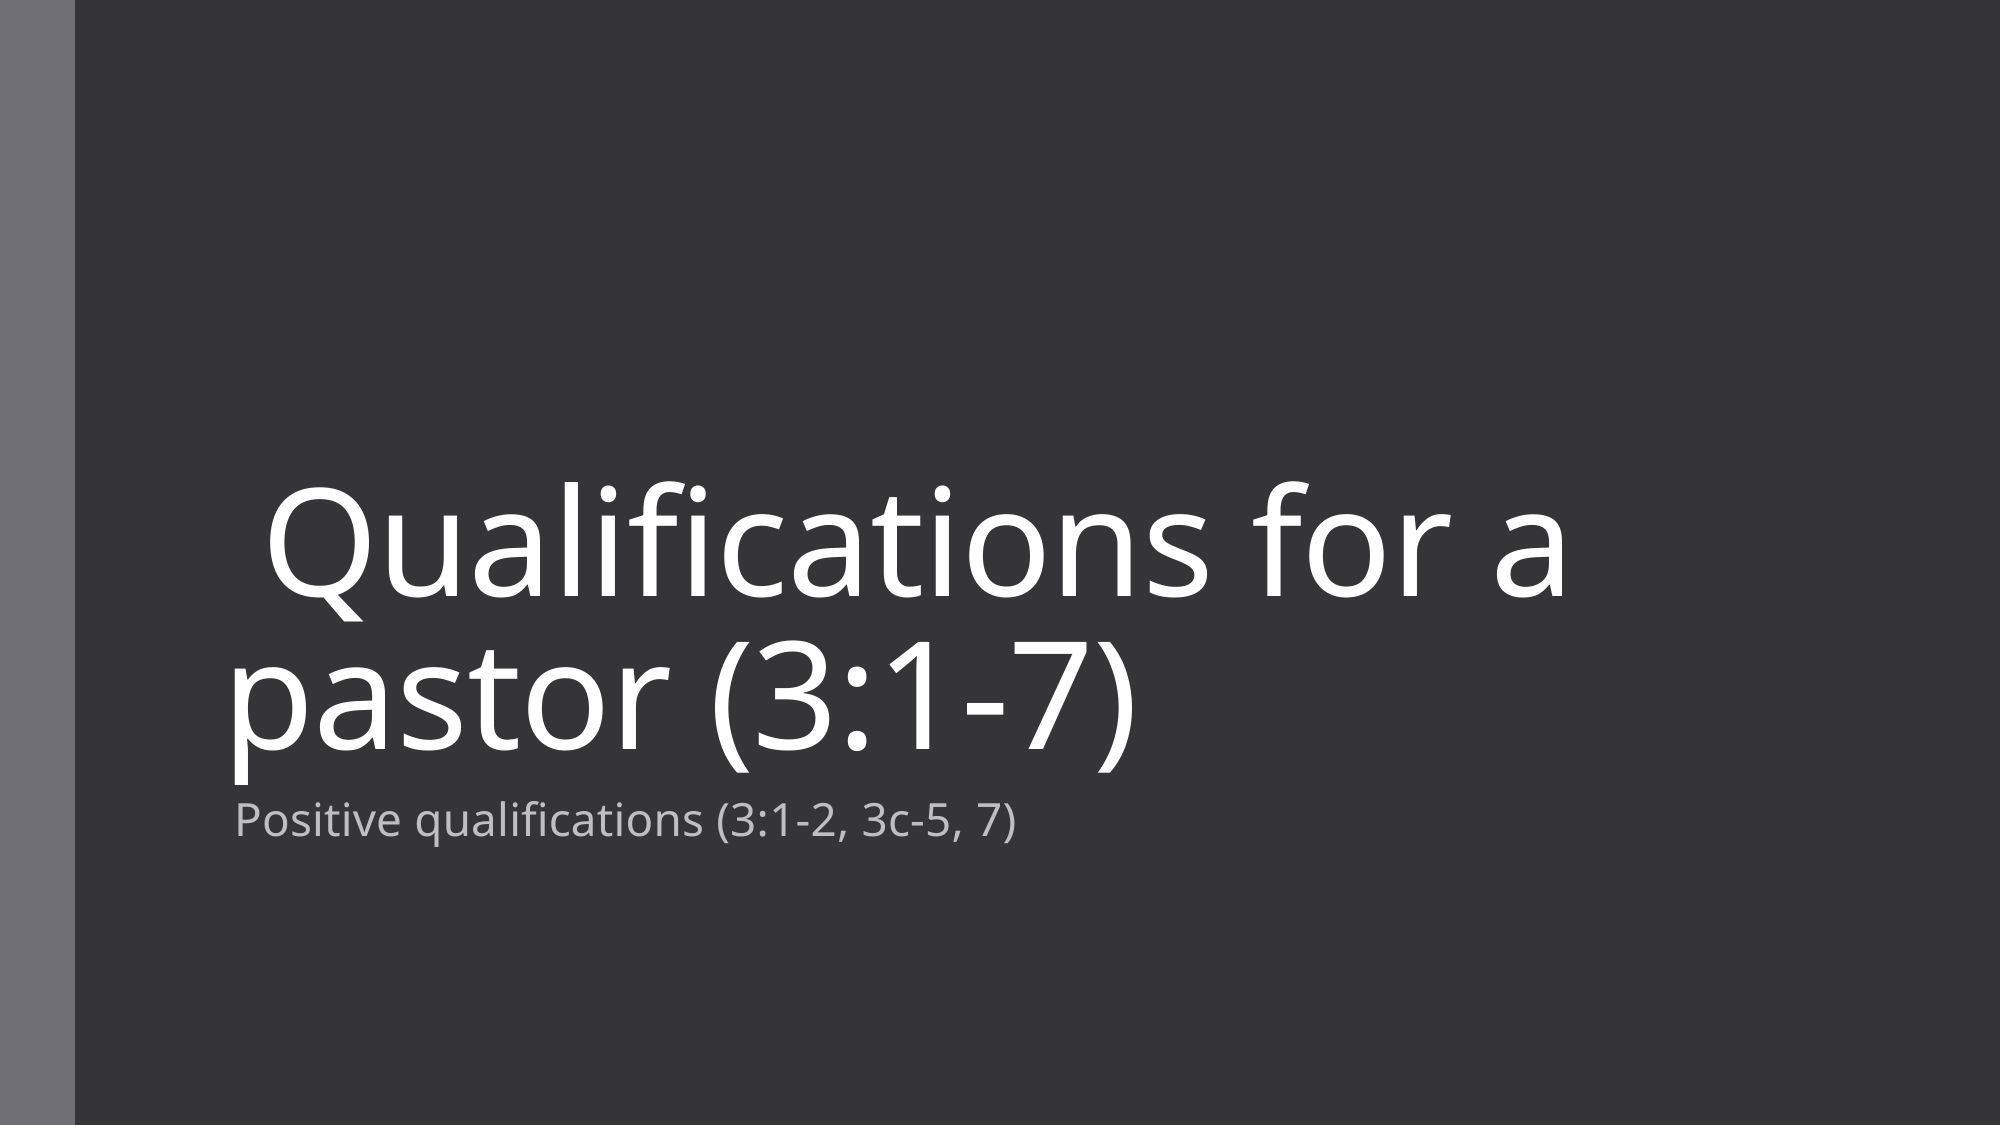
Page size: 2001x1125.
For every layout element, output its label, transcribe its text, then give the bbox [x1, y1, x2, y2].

subtitle Positive qualifications (3:1-2, 3c-5, 7) [206, 787, 1752, 1066]
title Qualifications for a pastor (3:1-7) [206, 124, 1752, 787]
